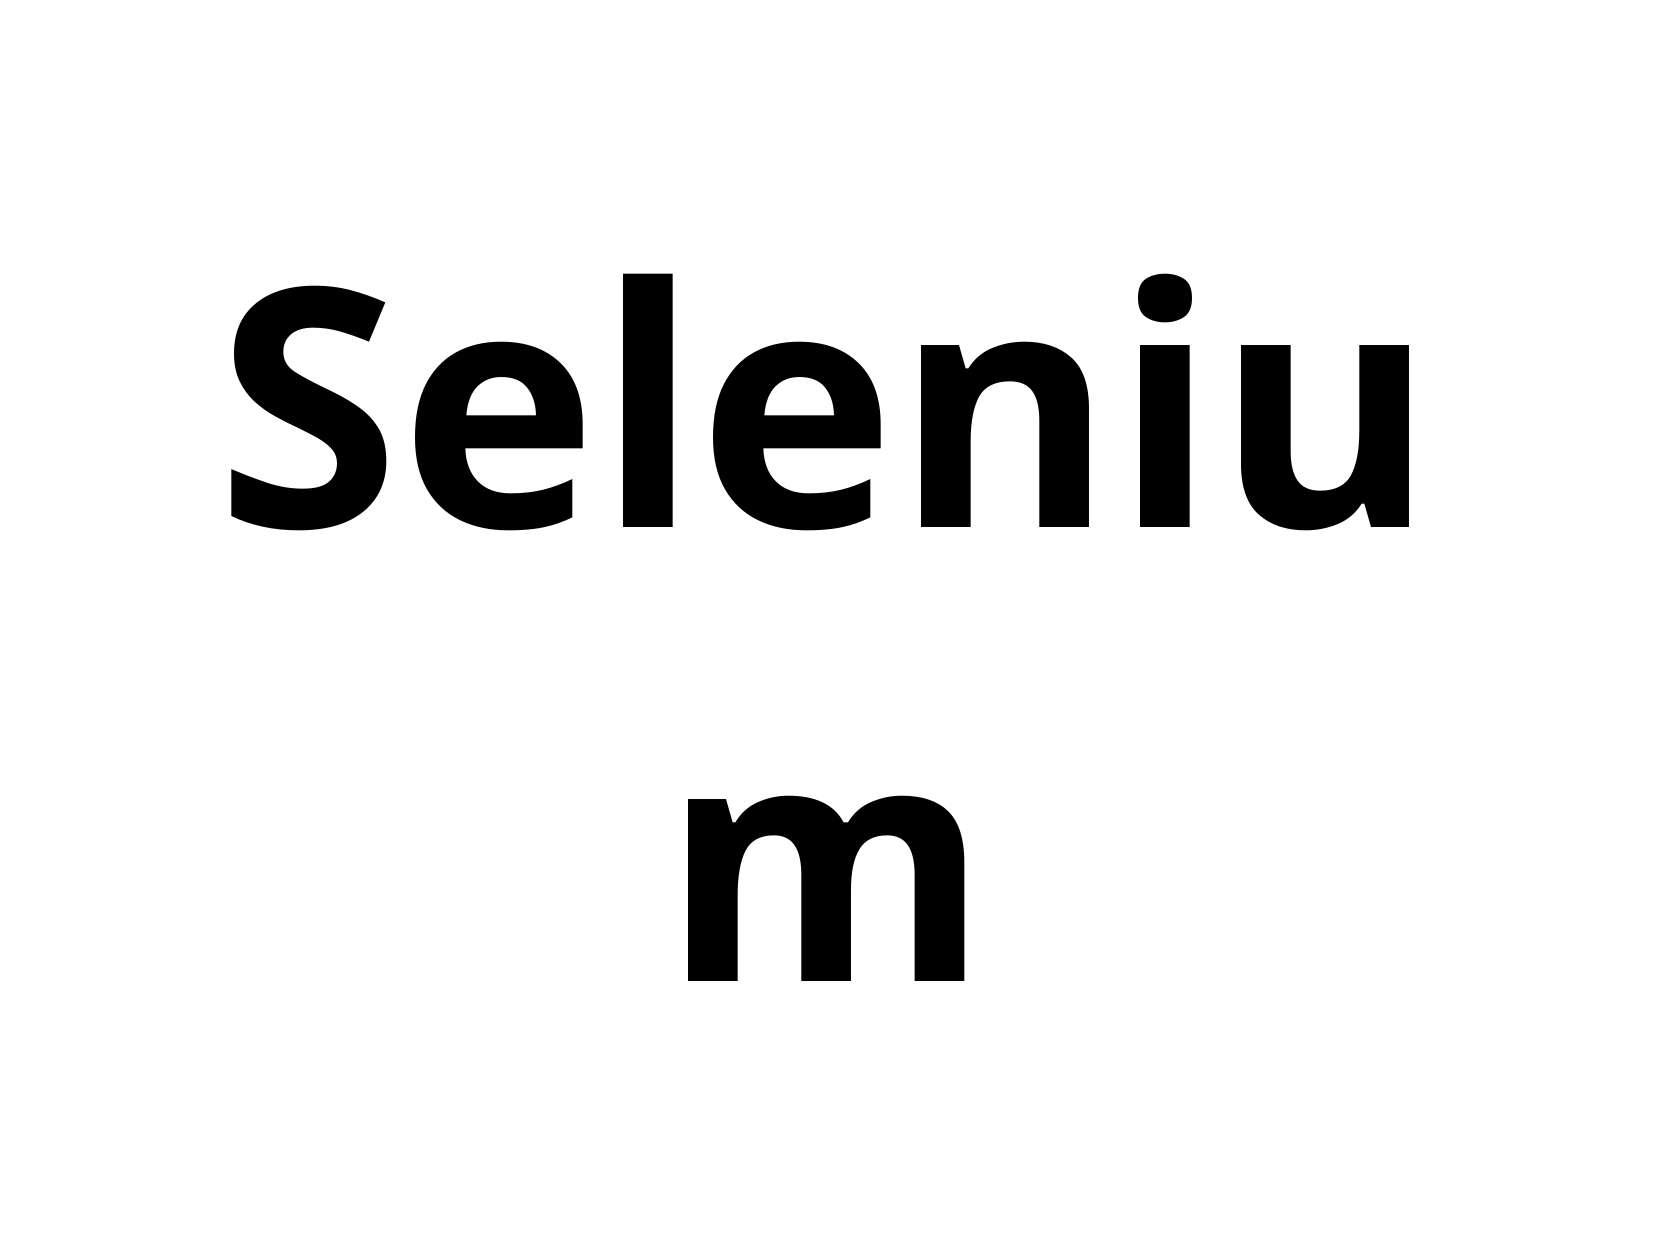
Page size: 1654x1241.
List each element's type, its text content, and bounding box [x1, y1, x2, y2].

title Selenium [82, 49, 1571, 1201]
